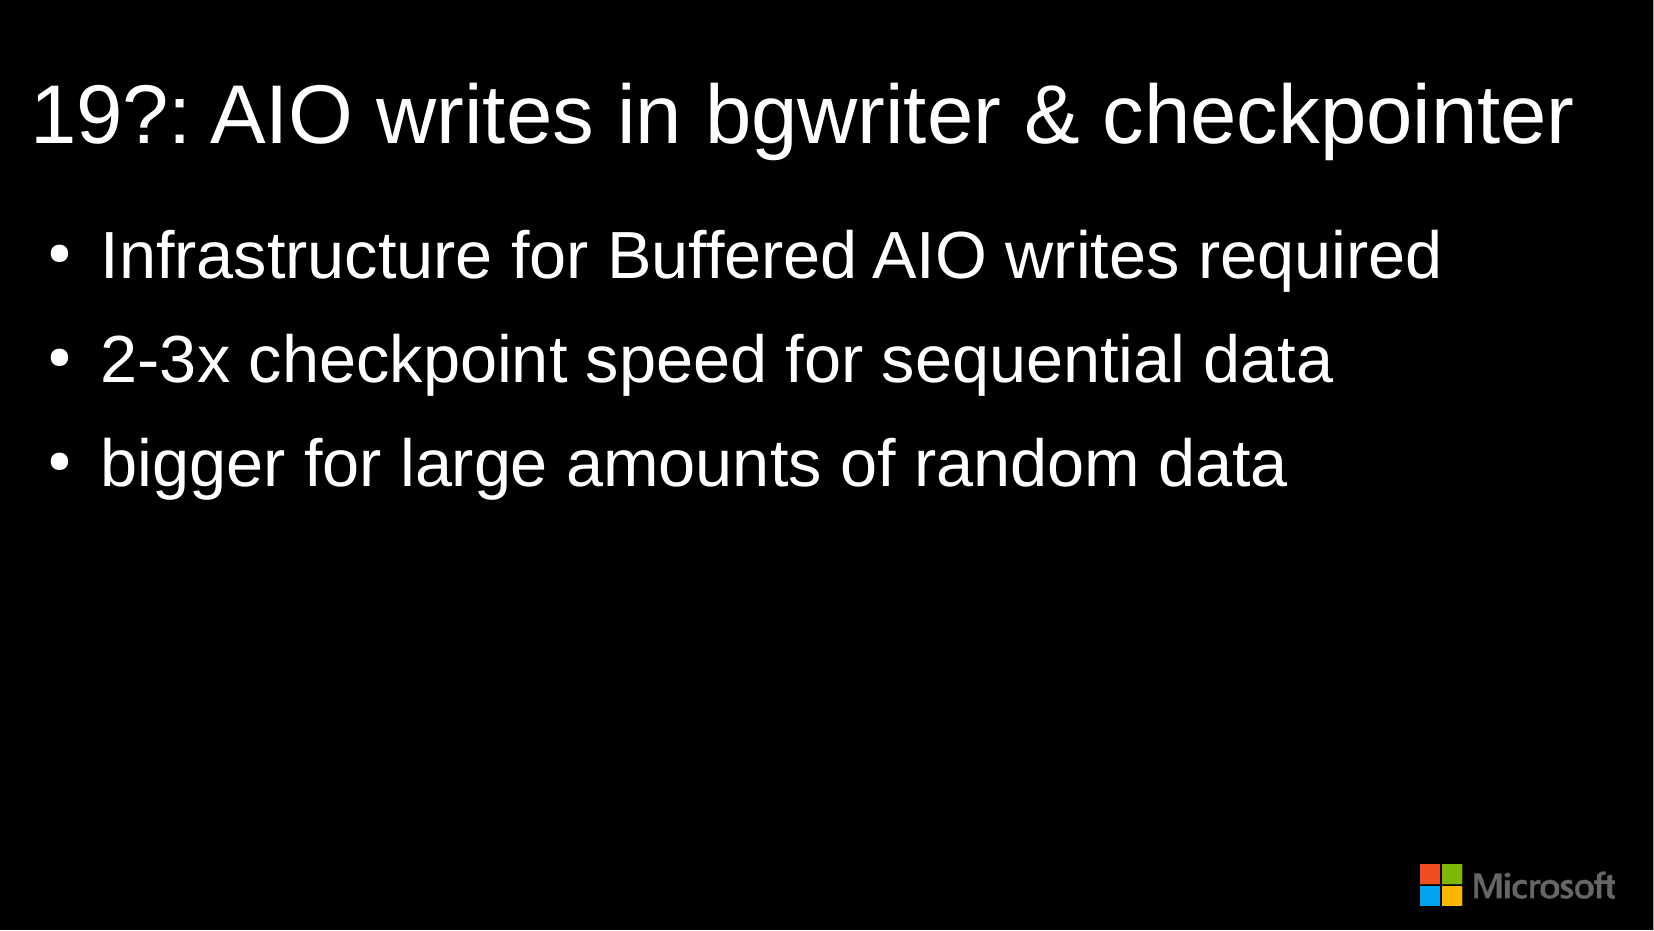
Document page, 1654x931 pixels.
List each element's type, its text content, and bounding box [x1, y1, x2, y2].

title 19?: AIO writes in bgwriter & checkpointer [30, 37, 1621, 193]
list Infrastructure for Buffered AIO writes required 2-3x checkpoint speed for sequential data bigger for large amounts of random data [30, 217, 1621, 916]
